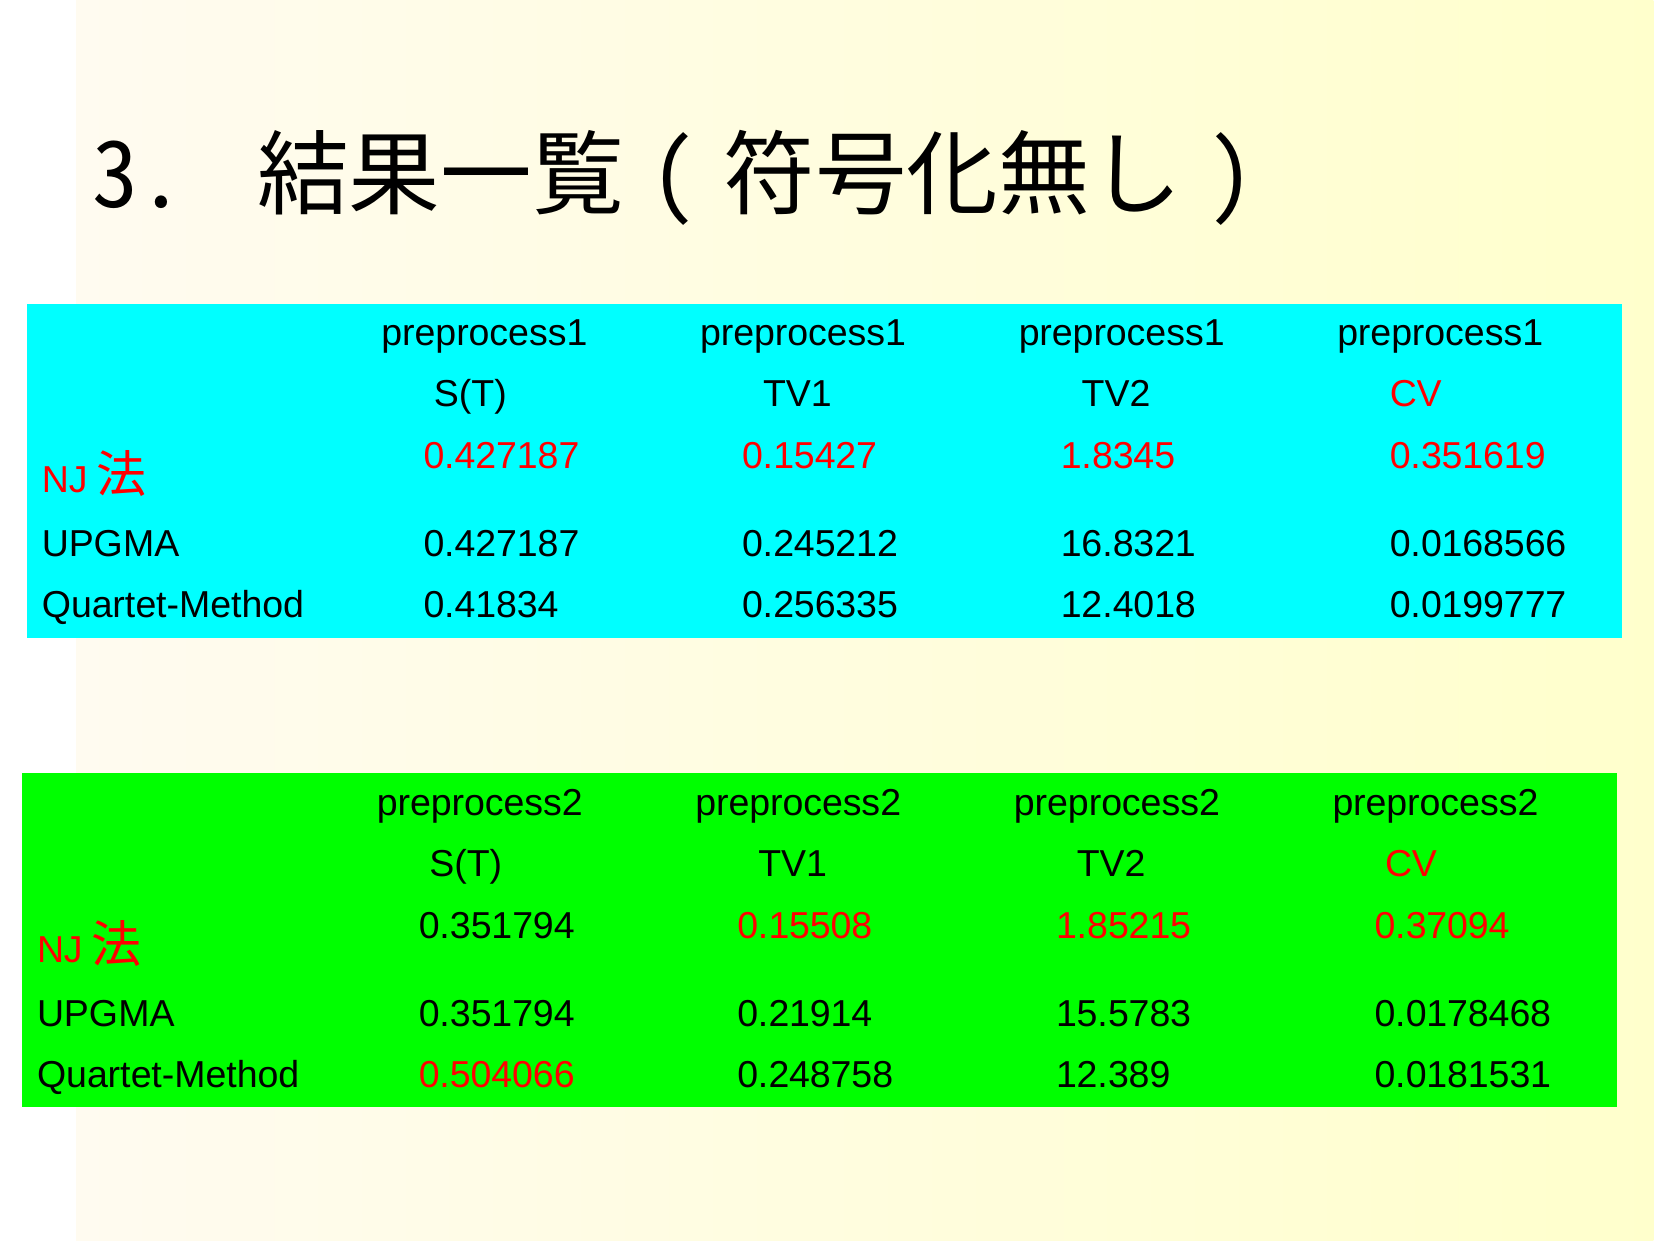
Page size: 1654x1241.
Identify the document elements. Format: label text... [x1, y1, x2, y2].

table_header preprocess2 [341, 773, 660, 835]
table_cell S(T) [341, 835, 660, 896]
table_cell 0.21914 [660, 984, 978, 1046]
table_cell CV [1297, 835, 1617, 896]
table_header [27, 304, 346, 365]
table_cell 0.245212 [664, 515, 983, 576]
table_cell Quartet-Method [22, 1046, 341, 1107]
table_cell 0.15427 [664, 427, 983, 515]
table_cell UPGMA [27, 515, 346, 576]
table_cell TV1 [664, 365, 983, 427]
table_cell CV [1302, 365, 1622, 427]
table_cell 16.8321 [983, 515, 1302, 576]
table_cell 15.5783 [978, 984, 1297, 1046]
table_cell 0.37094 [1297, 896, 1617, 984]
table_cell UPGMA [22, 984, 341, 1046]
table_cell [22, 835, 341, 896]
table_cell [27, 365, 346, 427]
table_cell 0.0181531 [1297, 1046, 1617, 1107]
table_header preprocess1 [983, 304, 1302, 365]
table_cell 0.0178468 [1297, 984, 1617, 1046]
table_cell TV2 [978, 835, 1297, 896]
table_cell TV1 [660, 835, 978, 896]
table_cell NJ法 [22, 896, 341, 984]
table_cell 0.351619 [1302, 427, 1622, 515]
table_cell 1.85215 [978, 896, 1297, 984]
text_box 3. 結果一覧(符号化無し) [89, 118, 1477, 216]
table_cell 12.389 [978, 1046, 1297, 1107]
table_header preprocess2 [660, 773, 978, 835]
chart [121, 638, 1534, 773]
table_header preprocess2 [1297, 773, 1617, 835]
table_cell 0.427187 [346, 427, 664, 515]
table_cell NJ法 [27, 427, 346, 515]
table_cell Quartet-Method [27, 576, 346, 638]
table_cell 0.351794 [341, 896, 660, 984]
table_cell 0.0168566 [1302, 515, 1622, 576]
table_header [22, 773, 341, 835]
table_cell S(T) [346, 365, 664, 427]
table_cell 0.504066 [341, 1046, 660, 1107]
table_cell 0.256335 [664, 576, 983, 638]
table_cell 0.15508 [660, 896, 978, 984]
table_header preprocess1 [664, 304, 983, 365]
table_header preprocess2 [978, 773, 1297, 835]
table_cell 0.248758 [660, 1046, 978, 1107]
table_header preprocess1 [1302, 304, 1622, 365]
table_cell 0.351794 [341, 984, 660, 1046]
chart [121, 1107, 1534, 1127]
table_header preprocess1 [346, 304, 664, 365]
table_cell 12.4018 [983, 576, 1302, 638]
table_cell TV2 [983, 365, 1302, 427]
table_cell 0.427187 [346, 515, 664, 576]
table_cell 0.41834 [346, 576, 664, 638]
table_cell 0.0199777 [1302, 576, 1622, 638]
table_cell 1.8345 [983, 427, 1302, 515]
